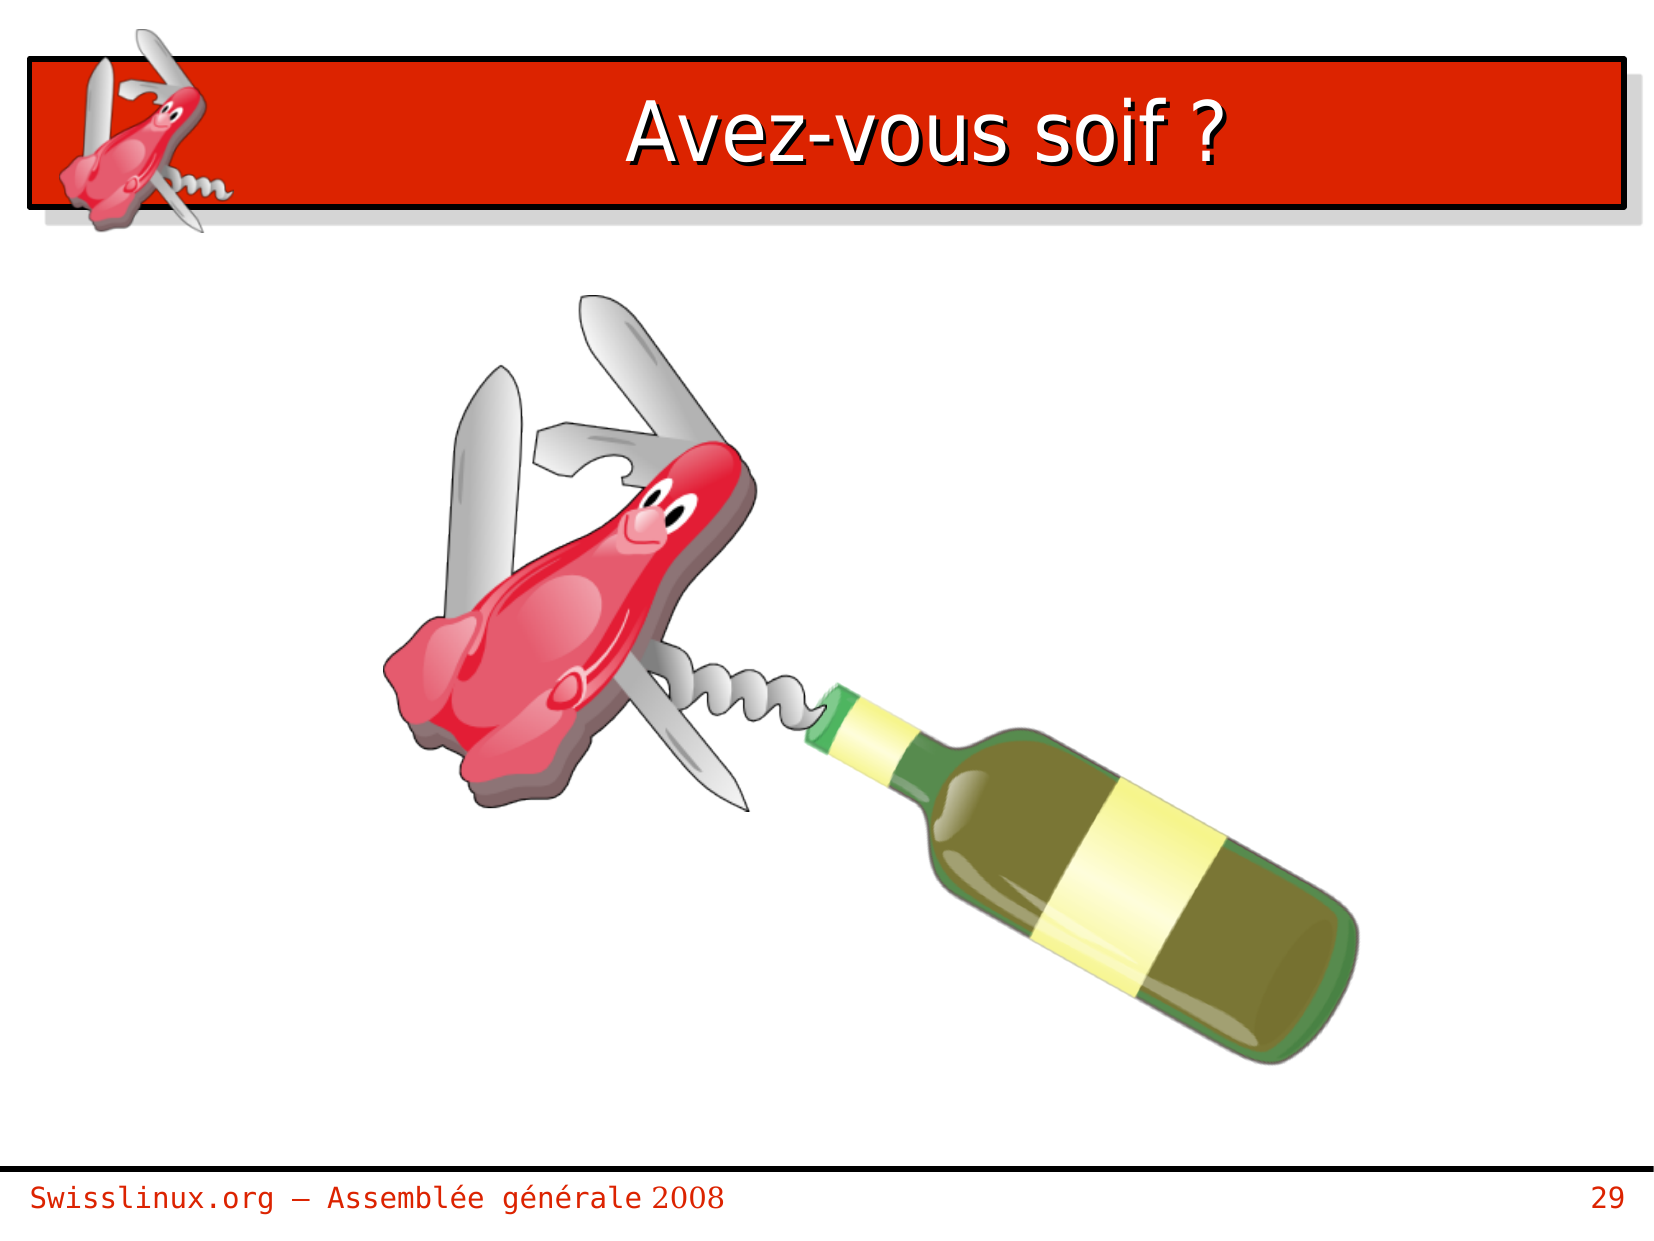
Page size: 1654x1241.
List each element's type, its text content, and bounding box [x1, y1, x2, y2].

picture [383, 295, 1388, 1093]
picture [59, 29, 234, 233]
title Avez-vous soif ? [259, 84, 1595, 182]
